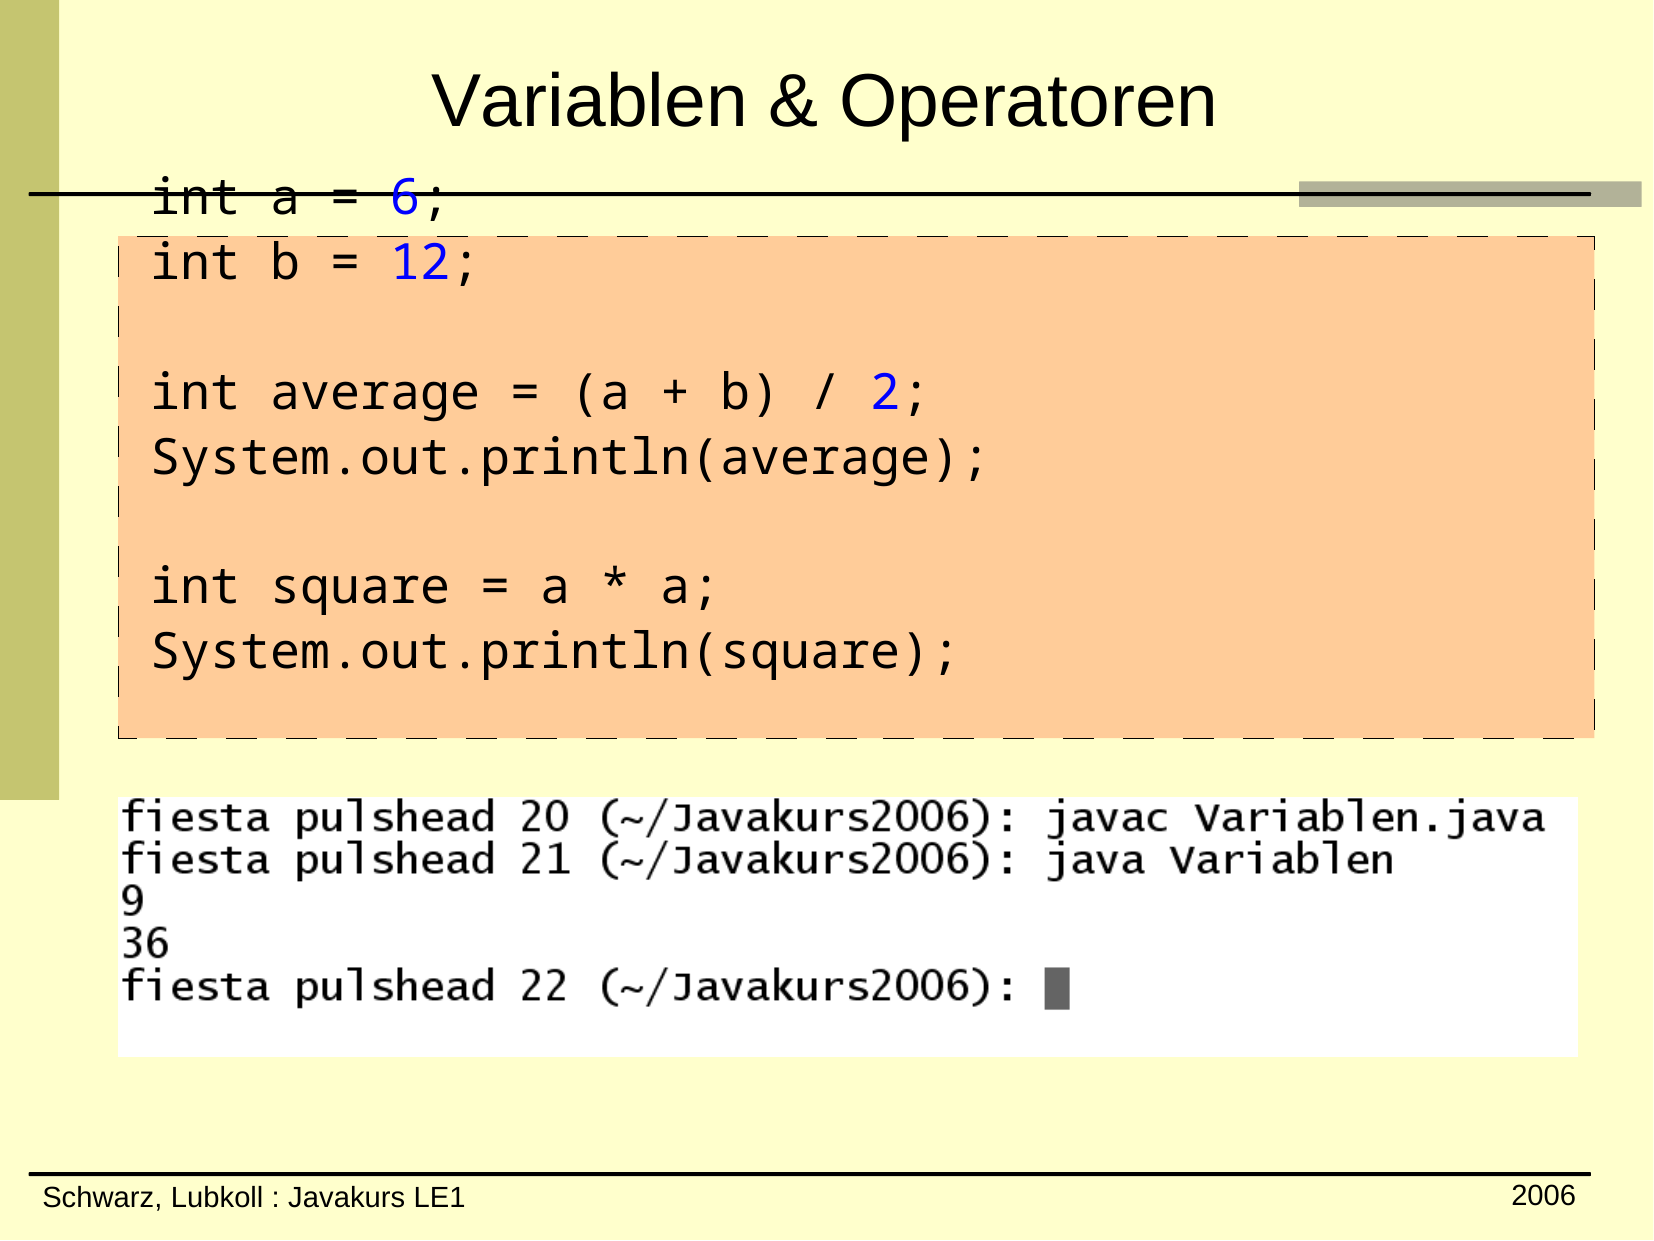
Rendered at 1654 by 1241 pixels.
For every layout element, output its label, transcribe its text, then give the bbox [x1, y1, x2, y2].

picture [118, 797, 1578, 1057]
title Variablen & Operatoren [119, 19, 1532, 188]
text_box int a = 6; int b = 12; int average = (a + b) / 2; System.out.println(average); int square = a * a; System.out.println(square); [118, 236, 1595, 739]
